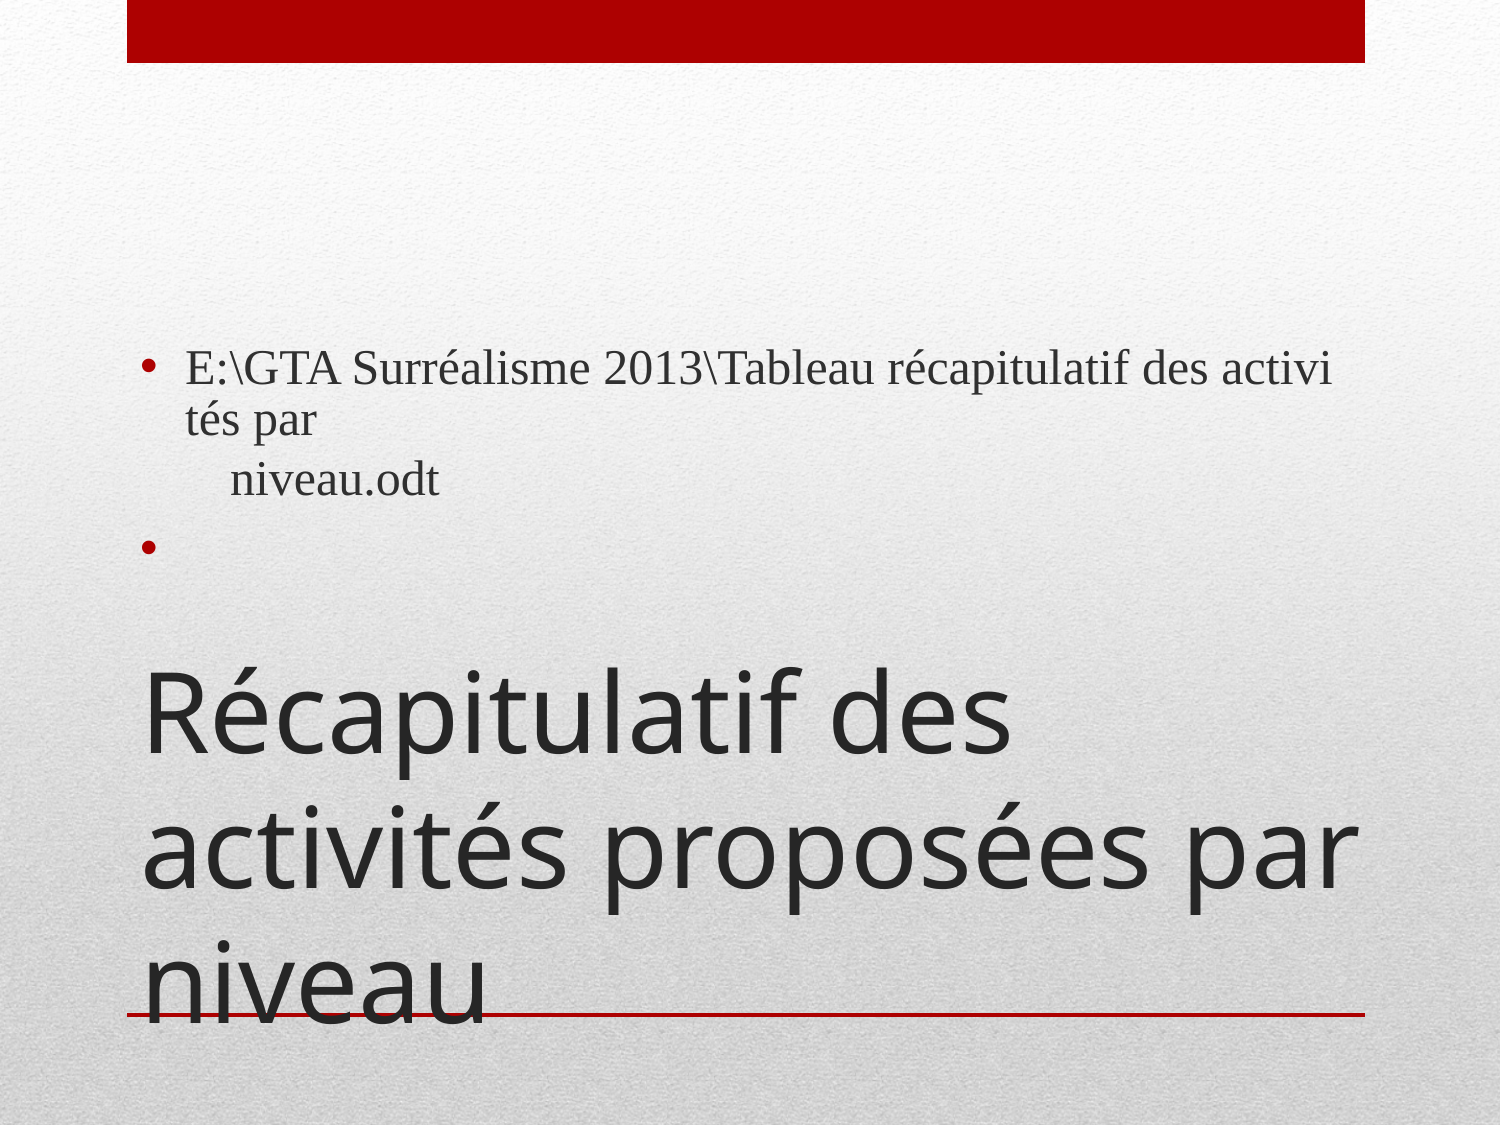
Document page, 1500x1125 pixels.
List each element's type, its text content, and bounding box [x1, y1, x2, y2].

title Récapitulatif des activités proposées par niveau [125, 633, 1436, 1013]
list E:\GTA Surréalisme 2013\Tableau récapitulatif des activités par niveau.odt [125, 112, 1363, 751]
